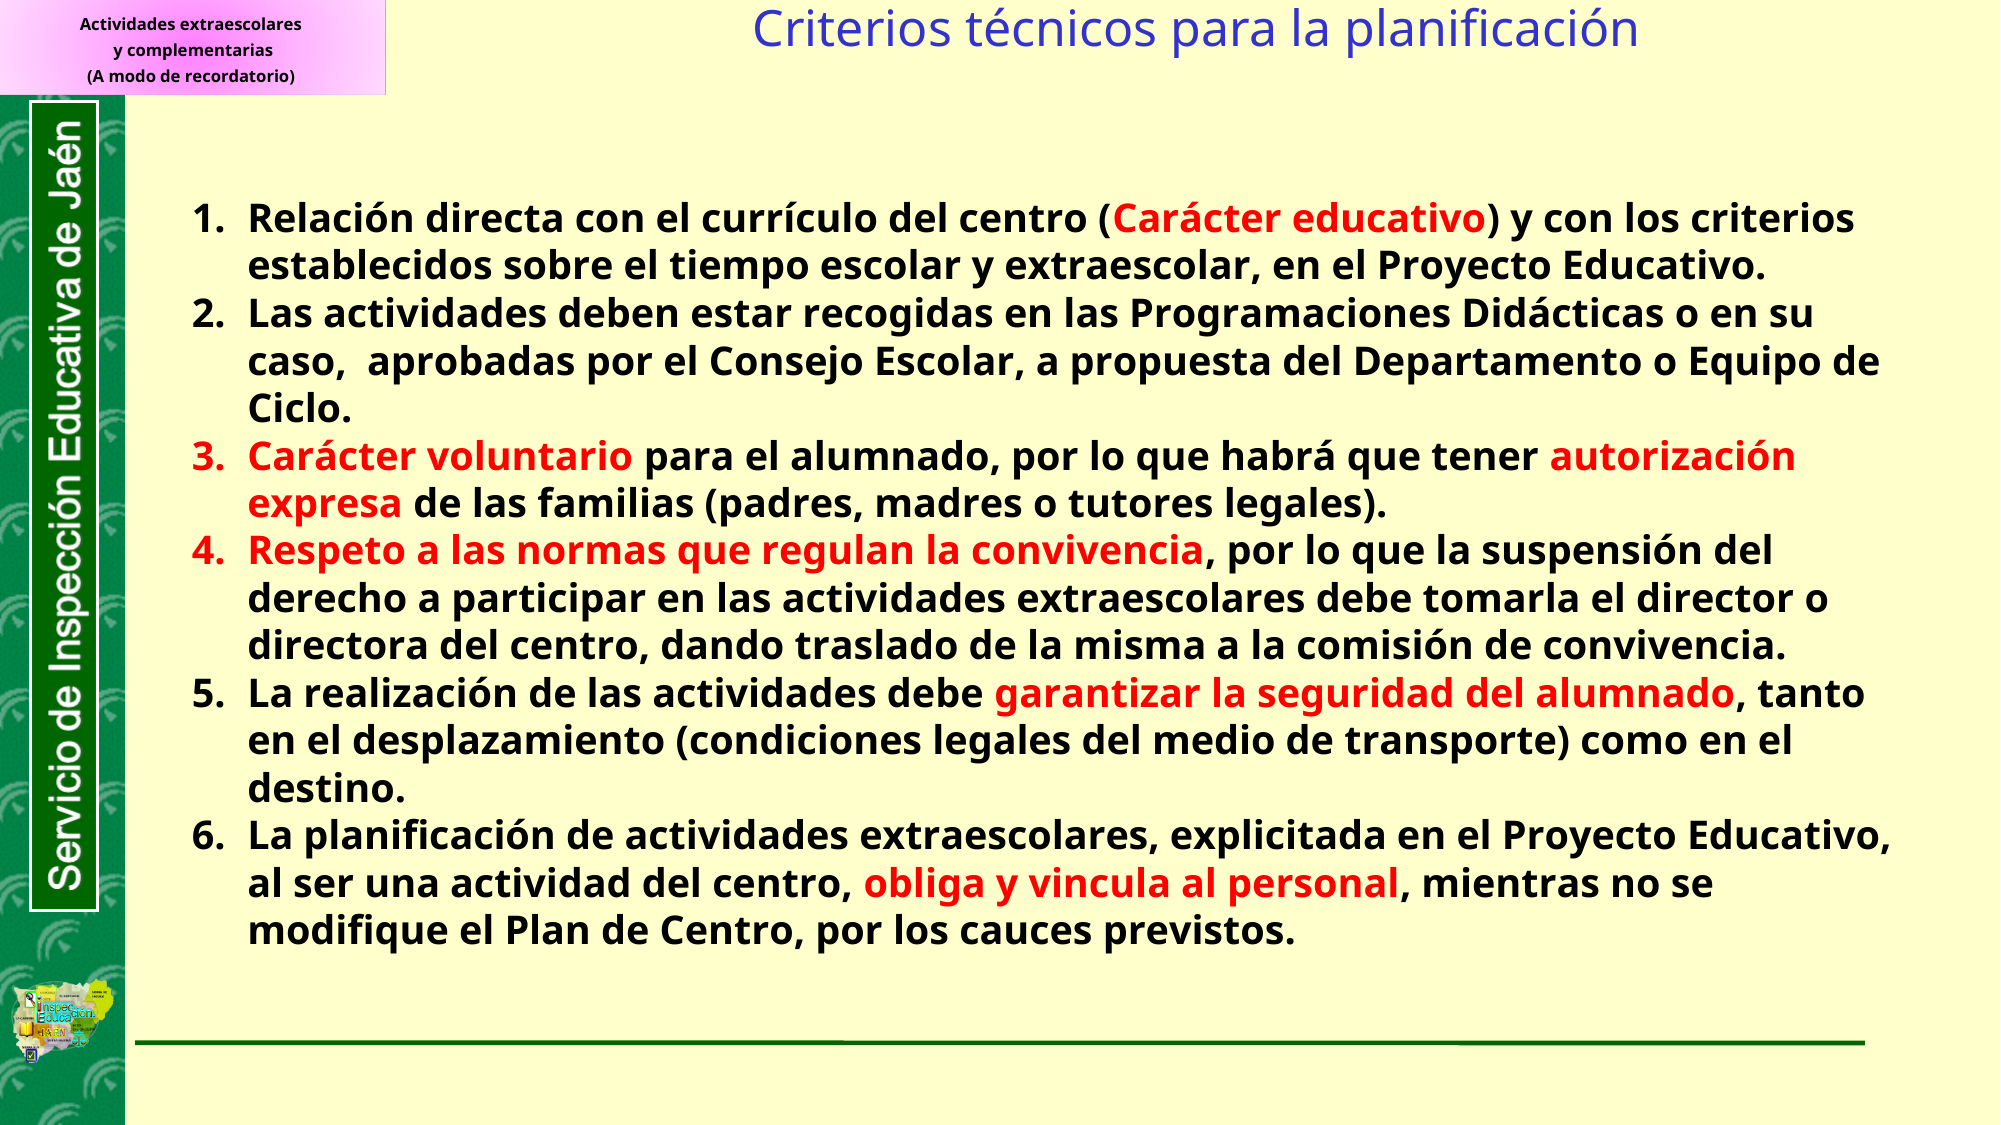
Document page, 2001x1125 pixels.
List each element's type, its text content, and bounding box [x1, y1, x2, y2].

picture [0, 0, 387, 1125]
text_box Relación directa con el currículo del centro (Carácter educativo) y con los criterios establecidos sobre el tiempo escolar y extraescolar, en el Proyecto Educativo. Las actividades deben estar recogidas en las Programaciones Didácticas o en su caso, aprobadas por el Consejo Escolar, a propuesta del Departamento o Equipo de Ciclo. Carácter voluntario para el alumnado, por lo que habrá que tener autorización expresa de las familias (padres, madres o tutores legales). Respeto a las normas que regulan la convivencia, por lo que la suspensión del derecho a participar en las actividades extraescolares debe tomarla el director o directora del centro, dando traslado de la misma a la comisión de convivencia. La realización de las actividades debe garantizar la seguridad del alumnado, tanto en el desplazamiento (condiciones legales del medio de transporte) como en el destino. La planificación de actividades extraescolares, explicitada en el Proyecto Educativo, al ser una actividad del centro, obliga y vincula al personal, mientras no se modifique el Plan de Centro, por los cauces previstos. [177, 185, 1926, 961]
text_box Criterios técnicos para la planificación [387, 0, 2001, 64]
text_box Actividades extraescolares y complementarias (A modo de recordatorio) [0, 0, 386, 94]
